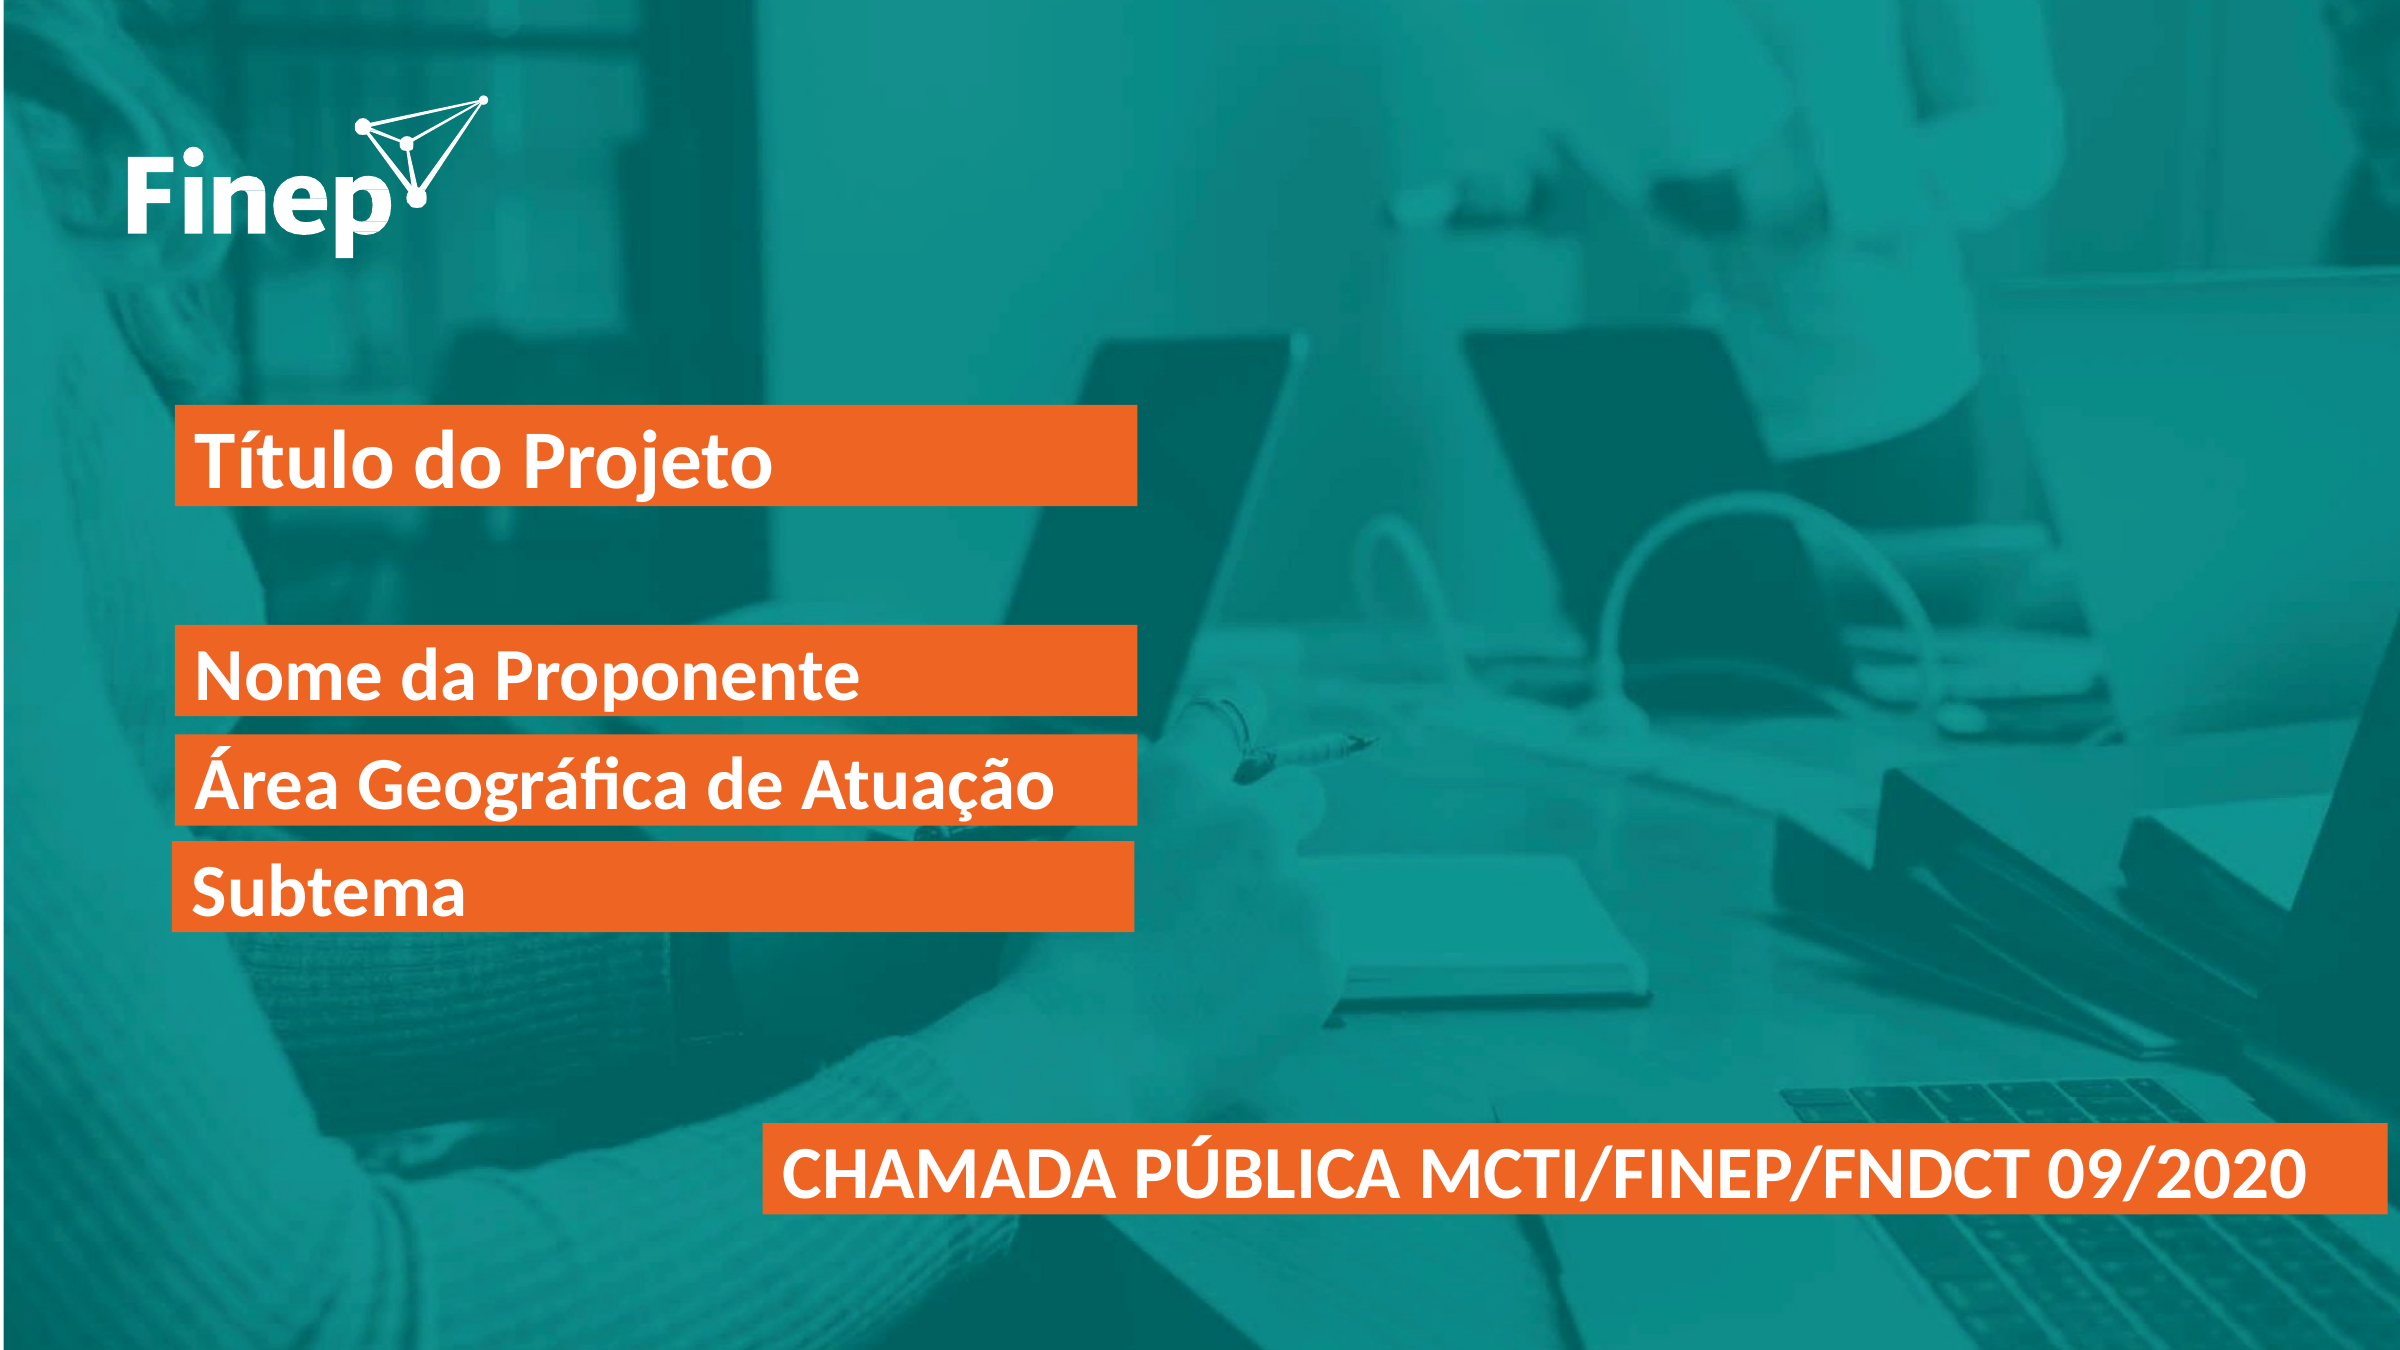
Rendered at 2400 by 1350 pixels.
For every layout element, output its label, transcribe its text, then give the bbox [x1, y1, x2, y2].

text_box Subtema [171, 841, 1135, 933]
text_box [4, 0, 2400, 1350]
text_box Nome da Proponente [174, 624, 1138, 717]
text_box Título do Projeto [174, 404, 1138, 507]
text_box Área Geográfica de Atuação [174, 734, 1138, 826]
text_box CHAMADA PÚBLICA MCTI/FINEP/FNDCT 09/2020 [762, 1123, 2388, 1215]
